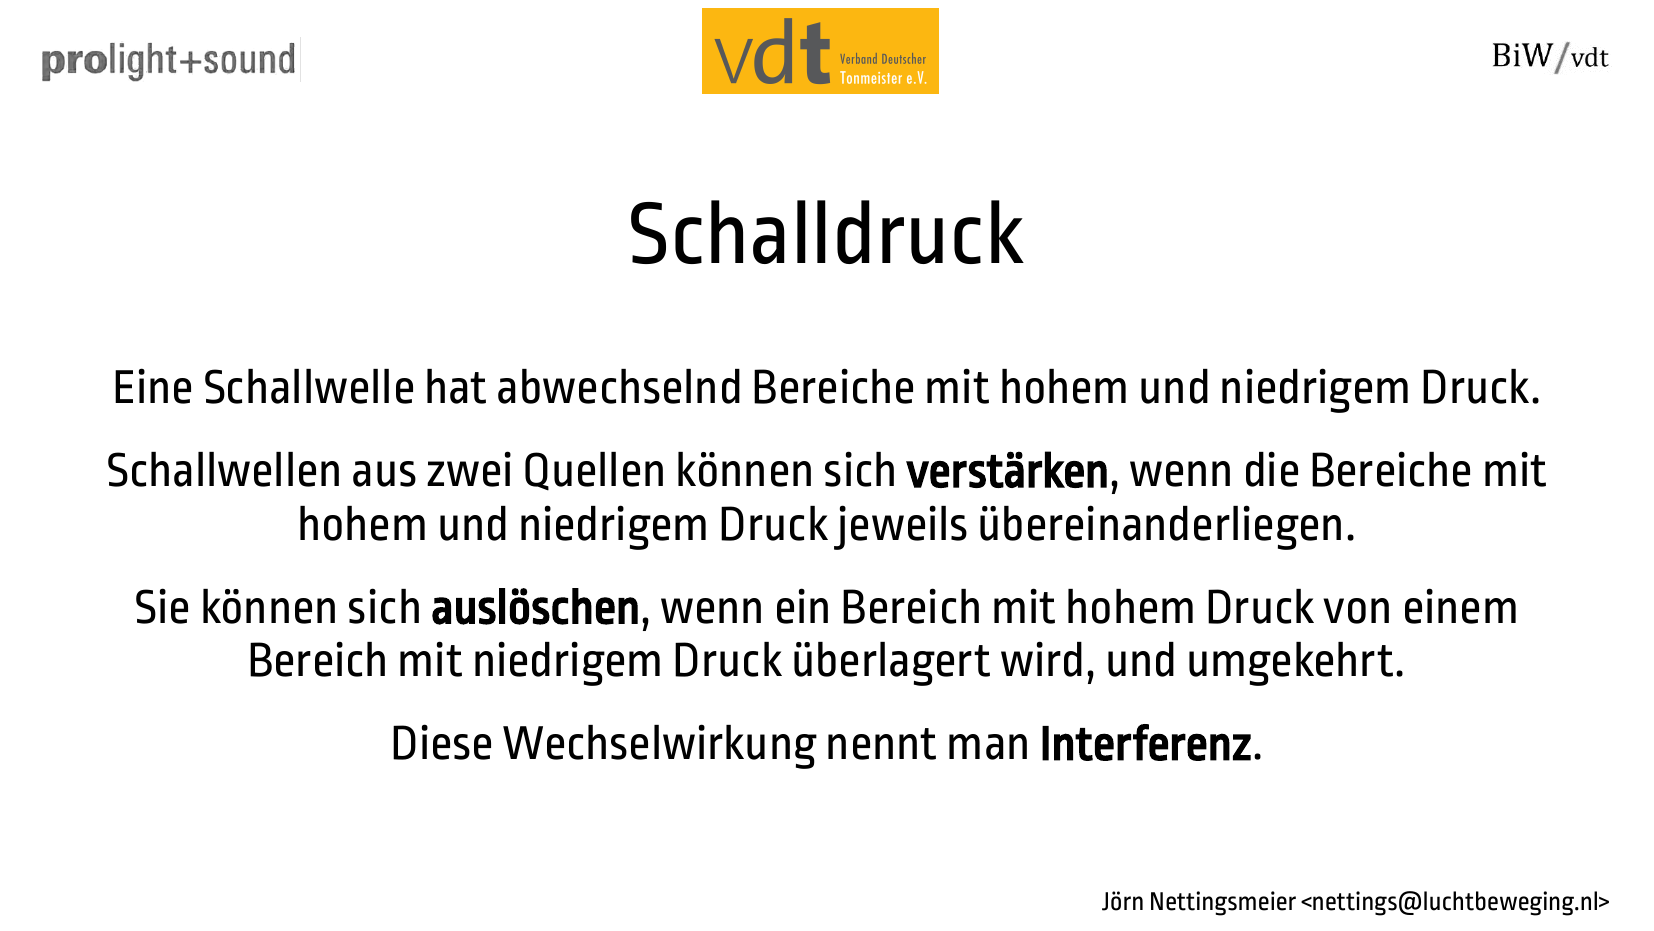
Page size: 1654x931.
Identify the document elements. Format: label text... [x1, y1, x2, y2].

picture [37, 37, 301, 82]
picture [702, 8, 939, 94]
text_box Eine Schallwelle hat abwechselnd Bereiche mit hohem und niedrigem Druck. Schallwellen aus zwei Quellen können sich verstärken, wenn die Bereiche mit hohem und niedrigem Druck jeweils übereinanderliegen. Sie können sich auslöschen, wenn ein Bereich mit hohem Druck von einem Bereich mit niedrigem Druck überlagert wird, und umgekehrt. Diese Wechselwirkung nennt man Interferenz. [82, 361, 1571, 772]
picture [1490, 39, 1613, 75]
title Schalldruck [82, 185, 1571, 285]
